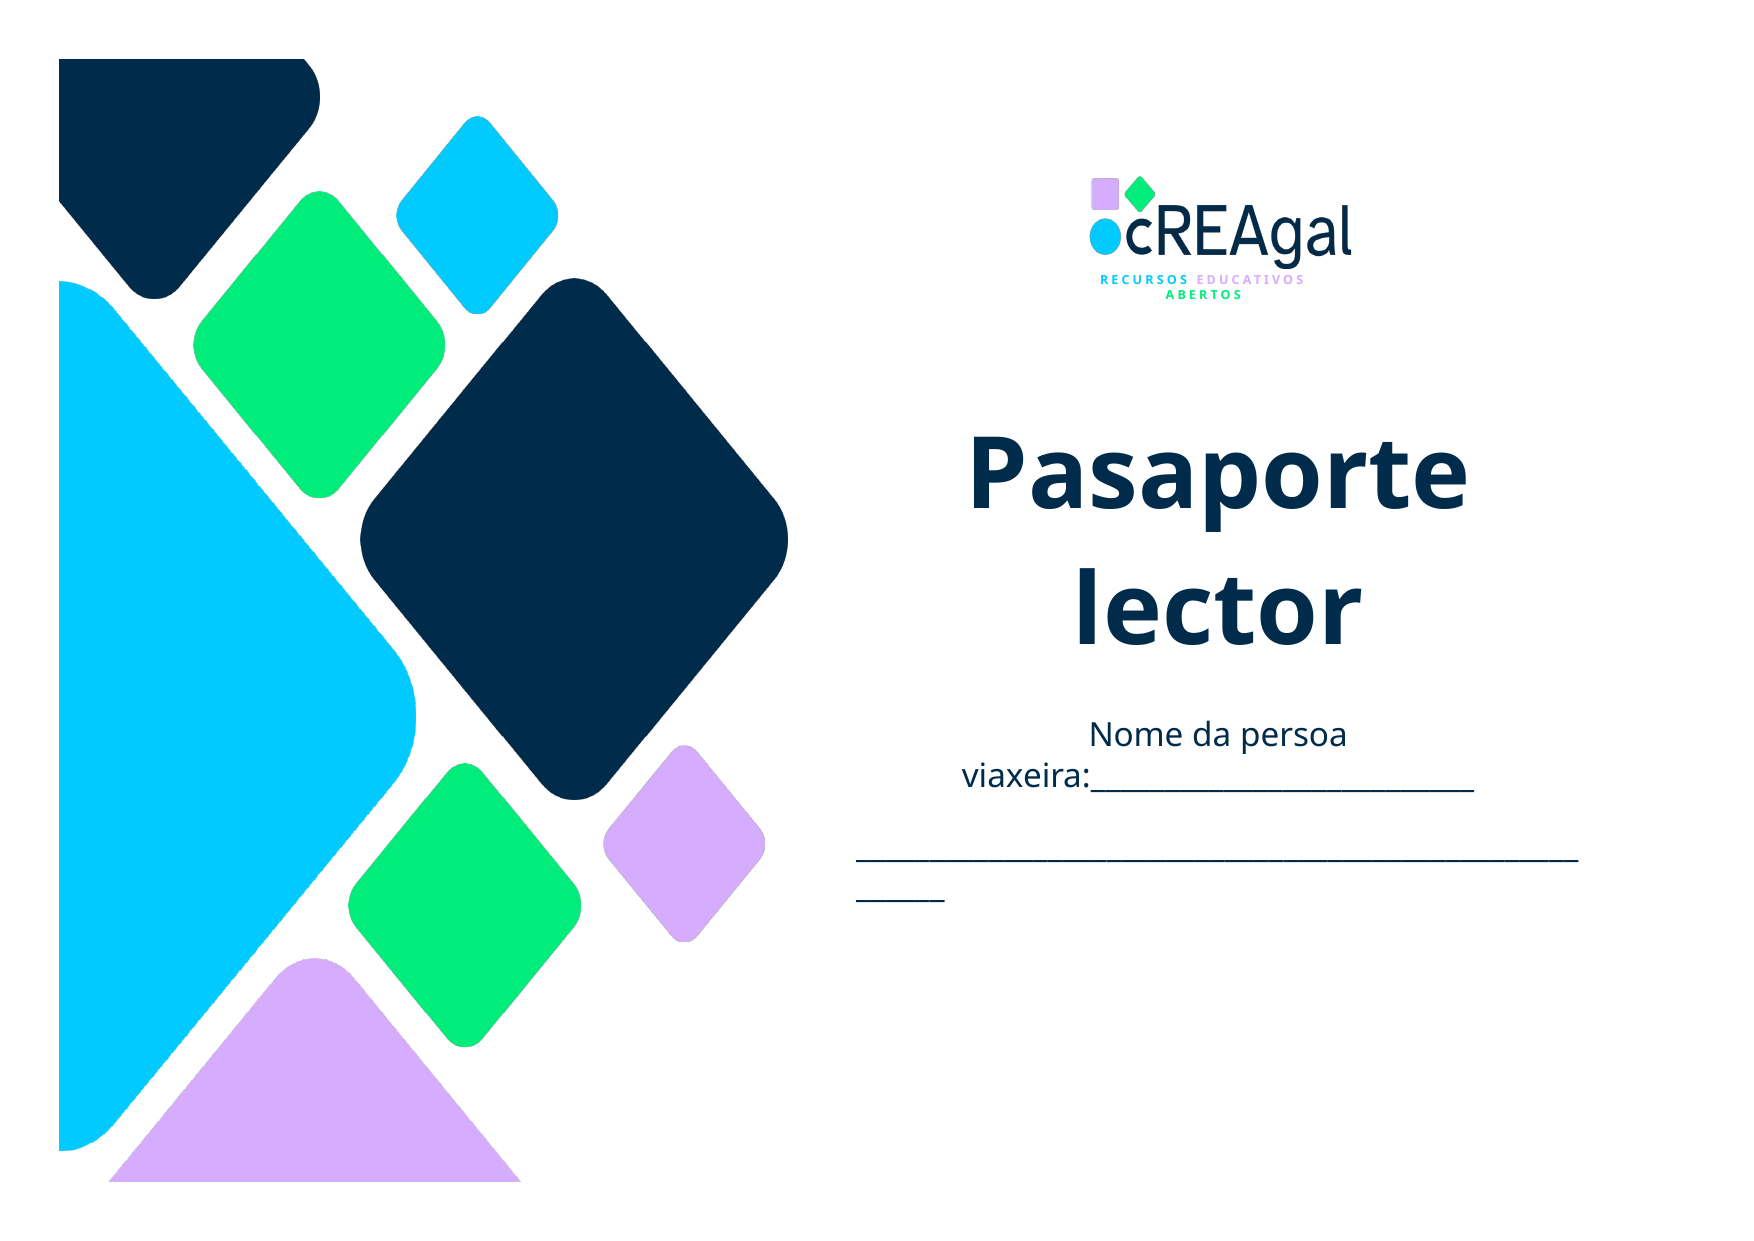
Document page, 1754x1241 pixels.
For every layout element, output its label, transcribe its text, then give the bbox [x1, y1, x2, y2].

picture [59, 59, 788, 1182]
picture [1089, 176, 1352, 269]
title Pasaporte lector [856, 368, 1581, 706]
picture [481, 116, 558, 208]
list Nome da persoa viaxeira:__________________________ _______________________________________________________ [856, 706, 1581, 914]
